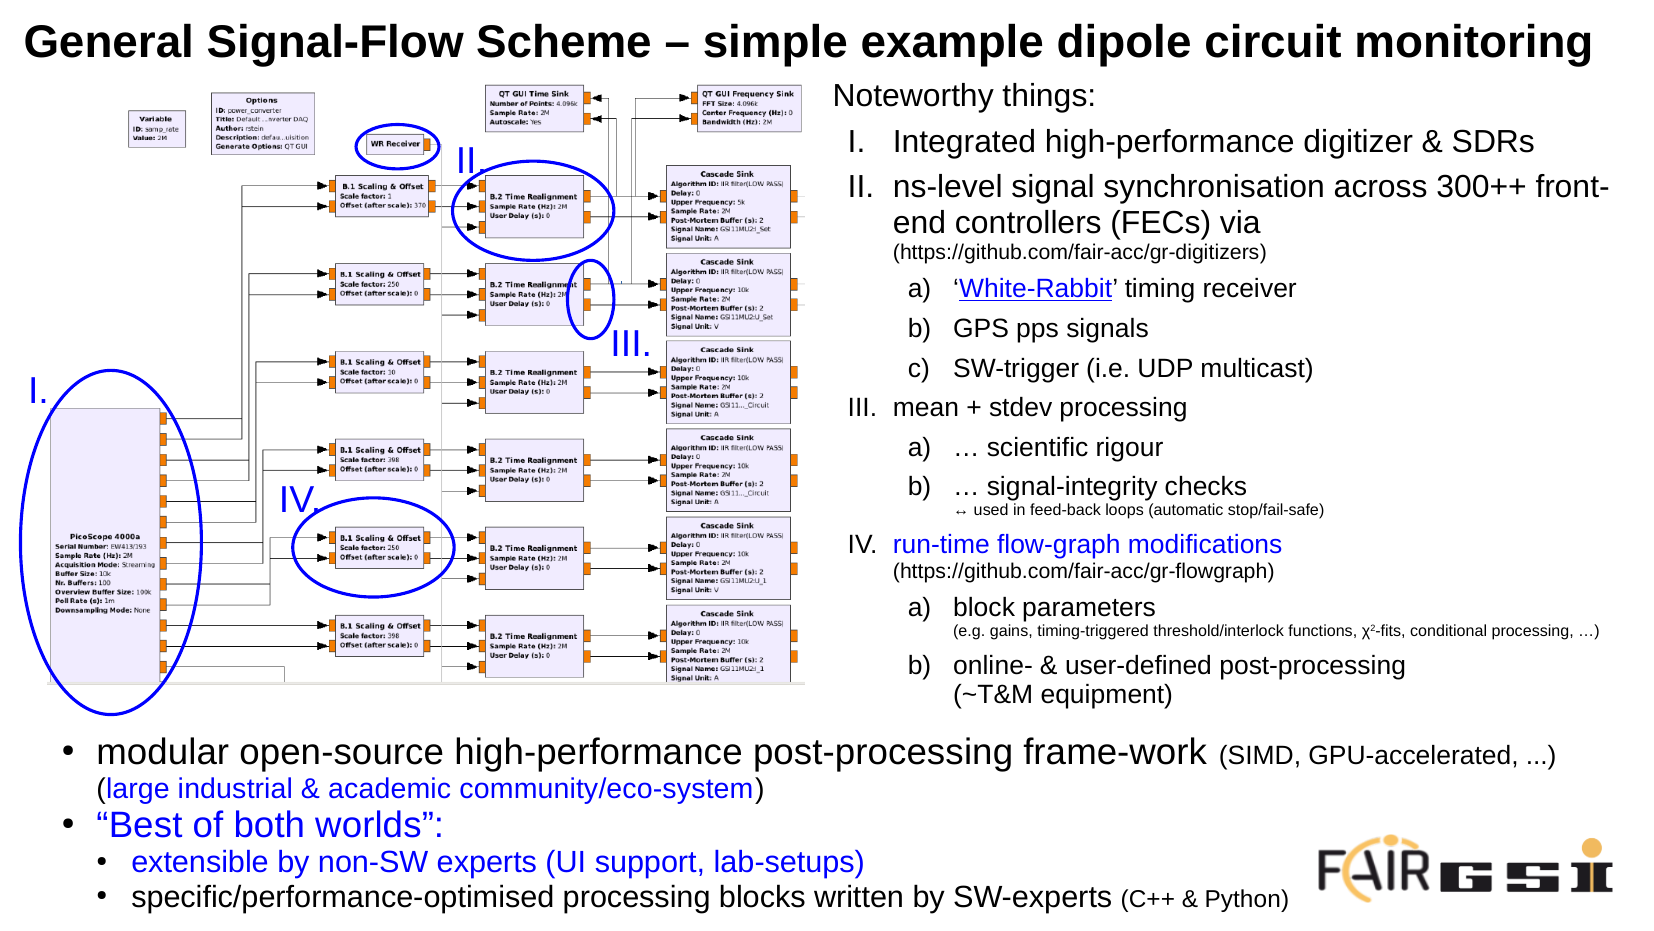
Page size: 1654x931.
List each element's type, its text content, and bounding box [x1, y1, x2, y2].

text_box IV. [264, 471, 338, 579]
picture [47, 372, 199, 685]
picture [47, 670, 57, 685]
title General Signal-Flow Scheme – simple example dipole circuit monitoring [23, 5, 1638, 77]
picture [47, 83, 805, 685]
text_box II. [441, 132, 508, 220]
list Noteworthy things: Integrated high-performance digitizer & SDRs ns-level signal synchronisation across 300++ front-end controllers (FECs) via (https://github.com/fair-acc/gr-digitizers) ‘White-Rabbit’ timing receiver GPS pps signals SW-trigger (i.e. UDP multicast) mean + stdev processing … scientific rigour … signal-integrity checks ↔ used in feed-back loops (automatic stop/fail-safe) run-time flow-graph modifications (https://github.com/fair-acc/gr-flowgraph) block parameters (e.g. gains, timing-triggered threshold/interlock functions, χ2-fits, conditional processing, …) online- & user-defined post-processing (~T&M equipment) [832, 78, 1622, 718]
text_box modular open-source high-performance post-processing frame-work (SIMD, GPU-accelerated, ...) (large industrial & academic community/eco-system) “Best of both worlds”: extensible by non-SW experts (UI support, lab-setups) specific/performance-optimised processing blocks written by SW-experts (C++ & Python) [46, 724, 1623, 922]
text_box I. [13, 362, 69, 424]
text_box III. [595, 315, 671, 372]
